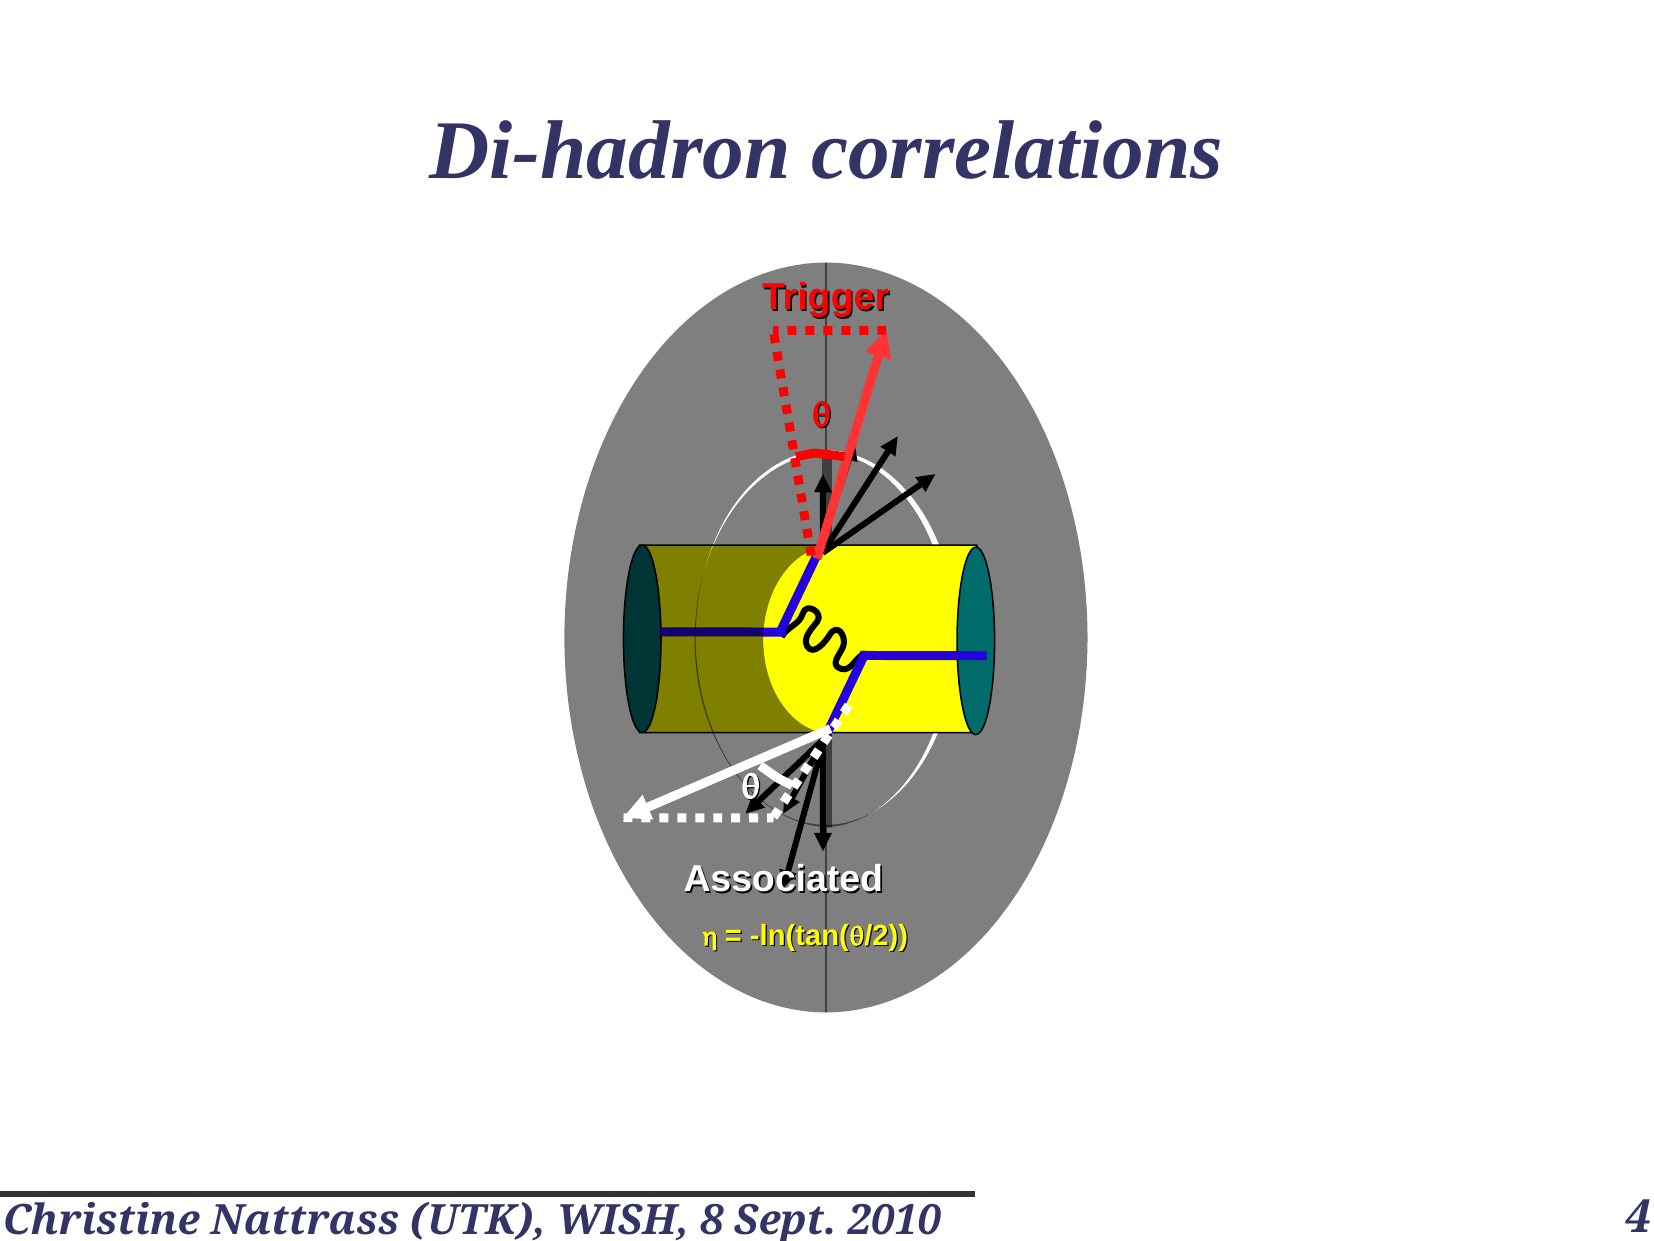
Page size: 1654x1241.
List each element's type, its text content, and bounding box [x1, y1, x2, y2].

text_box Trigger [747, 269, 935, 360]
text_box [564, 280, 1088, 955]
text_box  [726, 768, 802, 859]
text_box [765, 740, 817, 768]
title Di-hadron correlations [82, 49, 1571, 257]
text_box [802, 774, 822, 851]
text_box [836, 471, 902, 539]
text_box  [796, 396, 873, 487]
text_box [826, 493, 831, 509]
text_box [778, 262, 874, 269]
text_box [711, 974, 941, 1013]
text_box [802, 770, 812, 805]
text_box Associated [668, 851, 932, 910]
text_box [830, 487, 860, 534]
text_box  = -ln(tan(/2))‏ [687, 915, 1025, 974]
